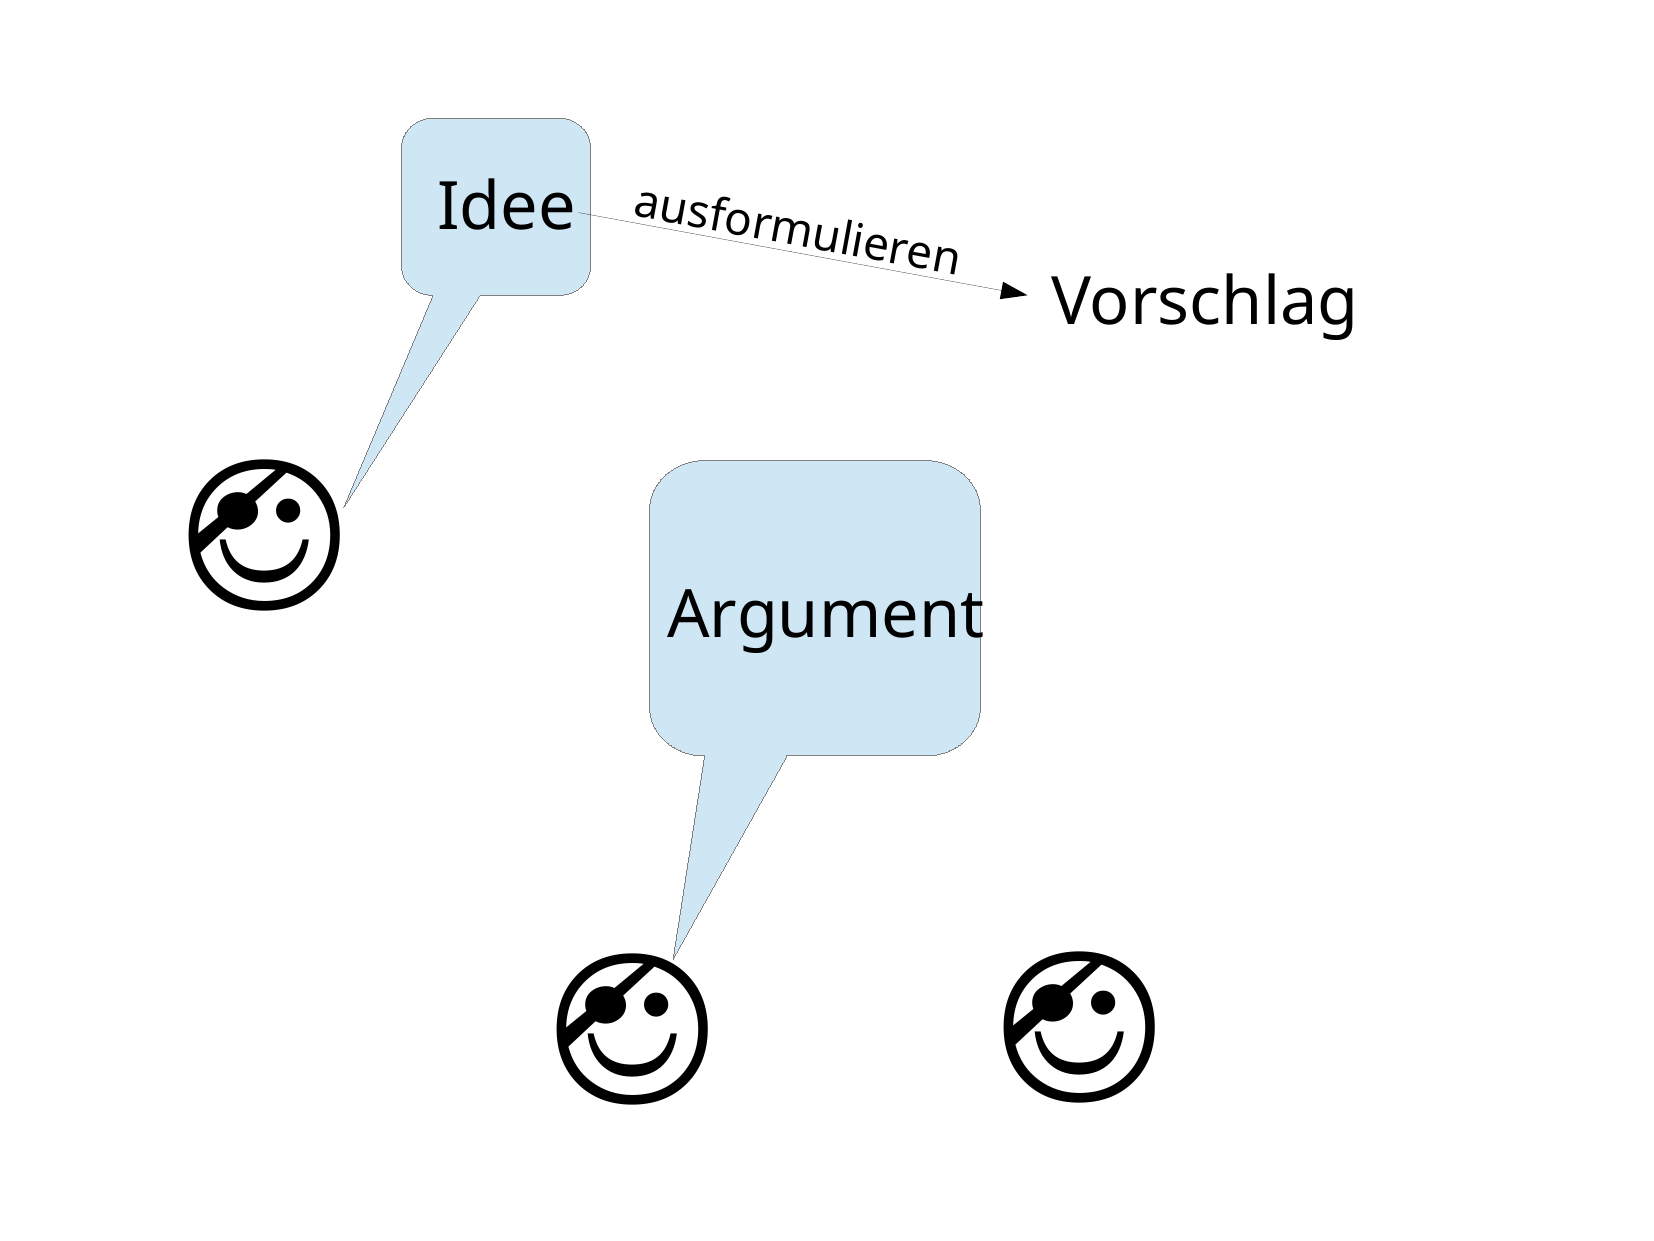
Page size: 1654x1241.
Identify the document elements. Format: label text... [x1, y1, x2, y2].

text_box  [980, 954, 1179, 1170]
text_box Argument [667, 567, 1022, 656]
text_box  [533, 956, 733, 1172]
text_box ausformulieren [627, 155, 993, 306]
text_box Idee [437, 159, 579, 248]
text_box Vorschlag [1051, 254, 1406, 343]
text_box  [165, 462, 364, 678]
text_box [649, 460, 981, 956]
text_box [343, 118, 591, 508]
